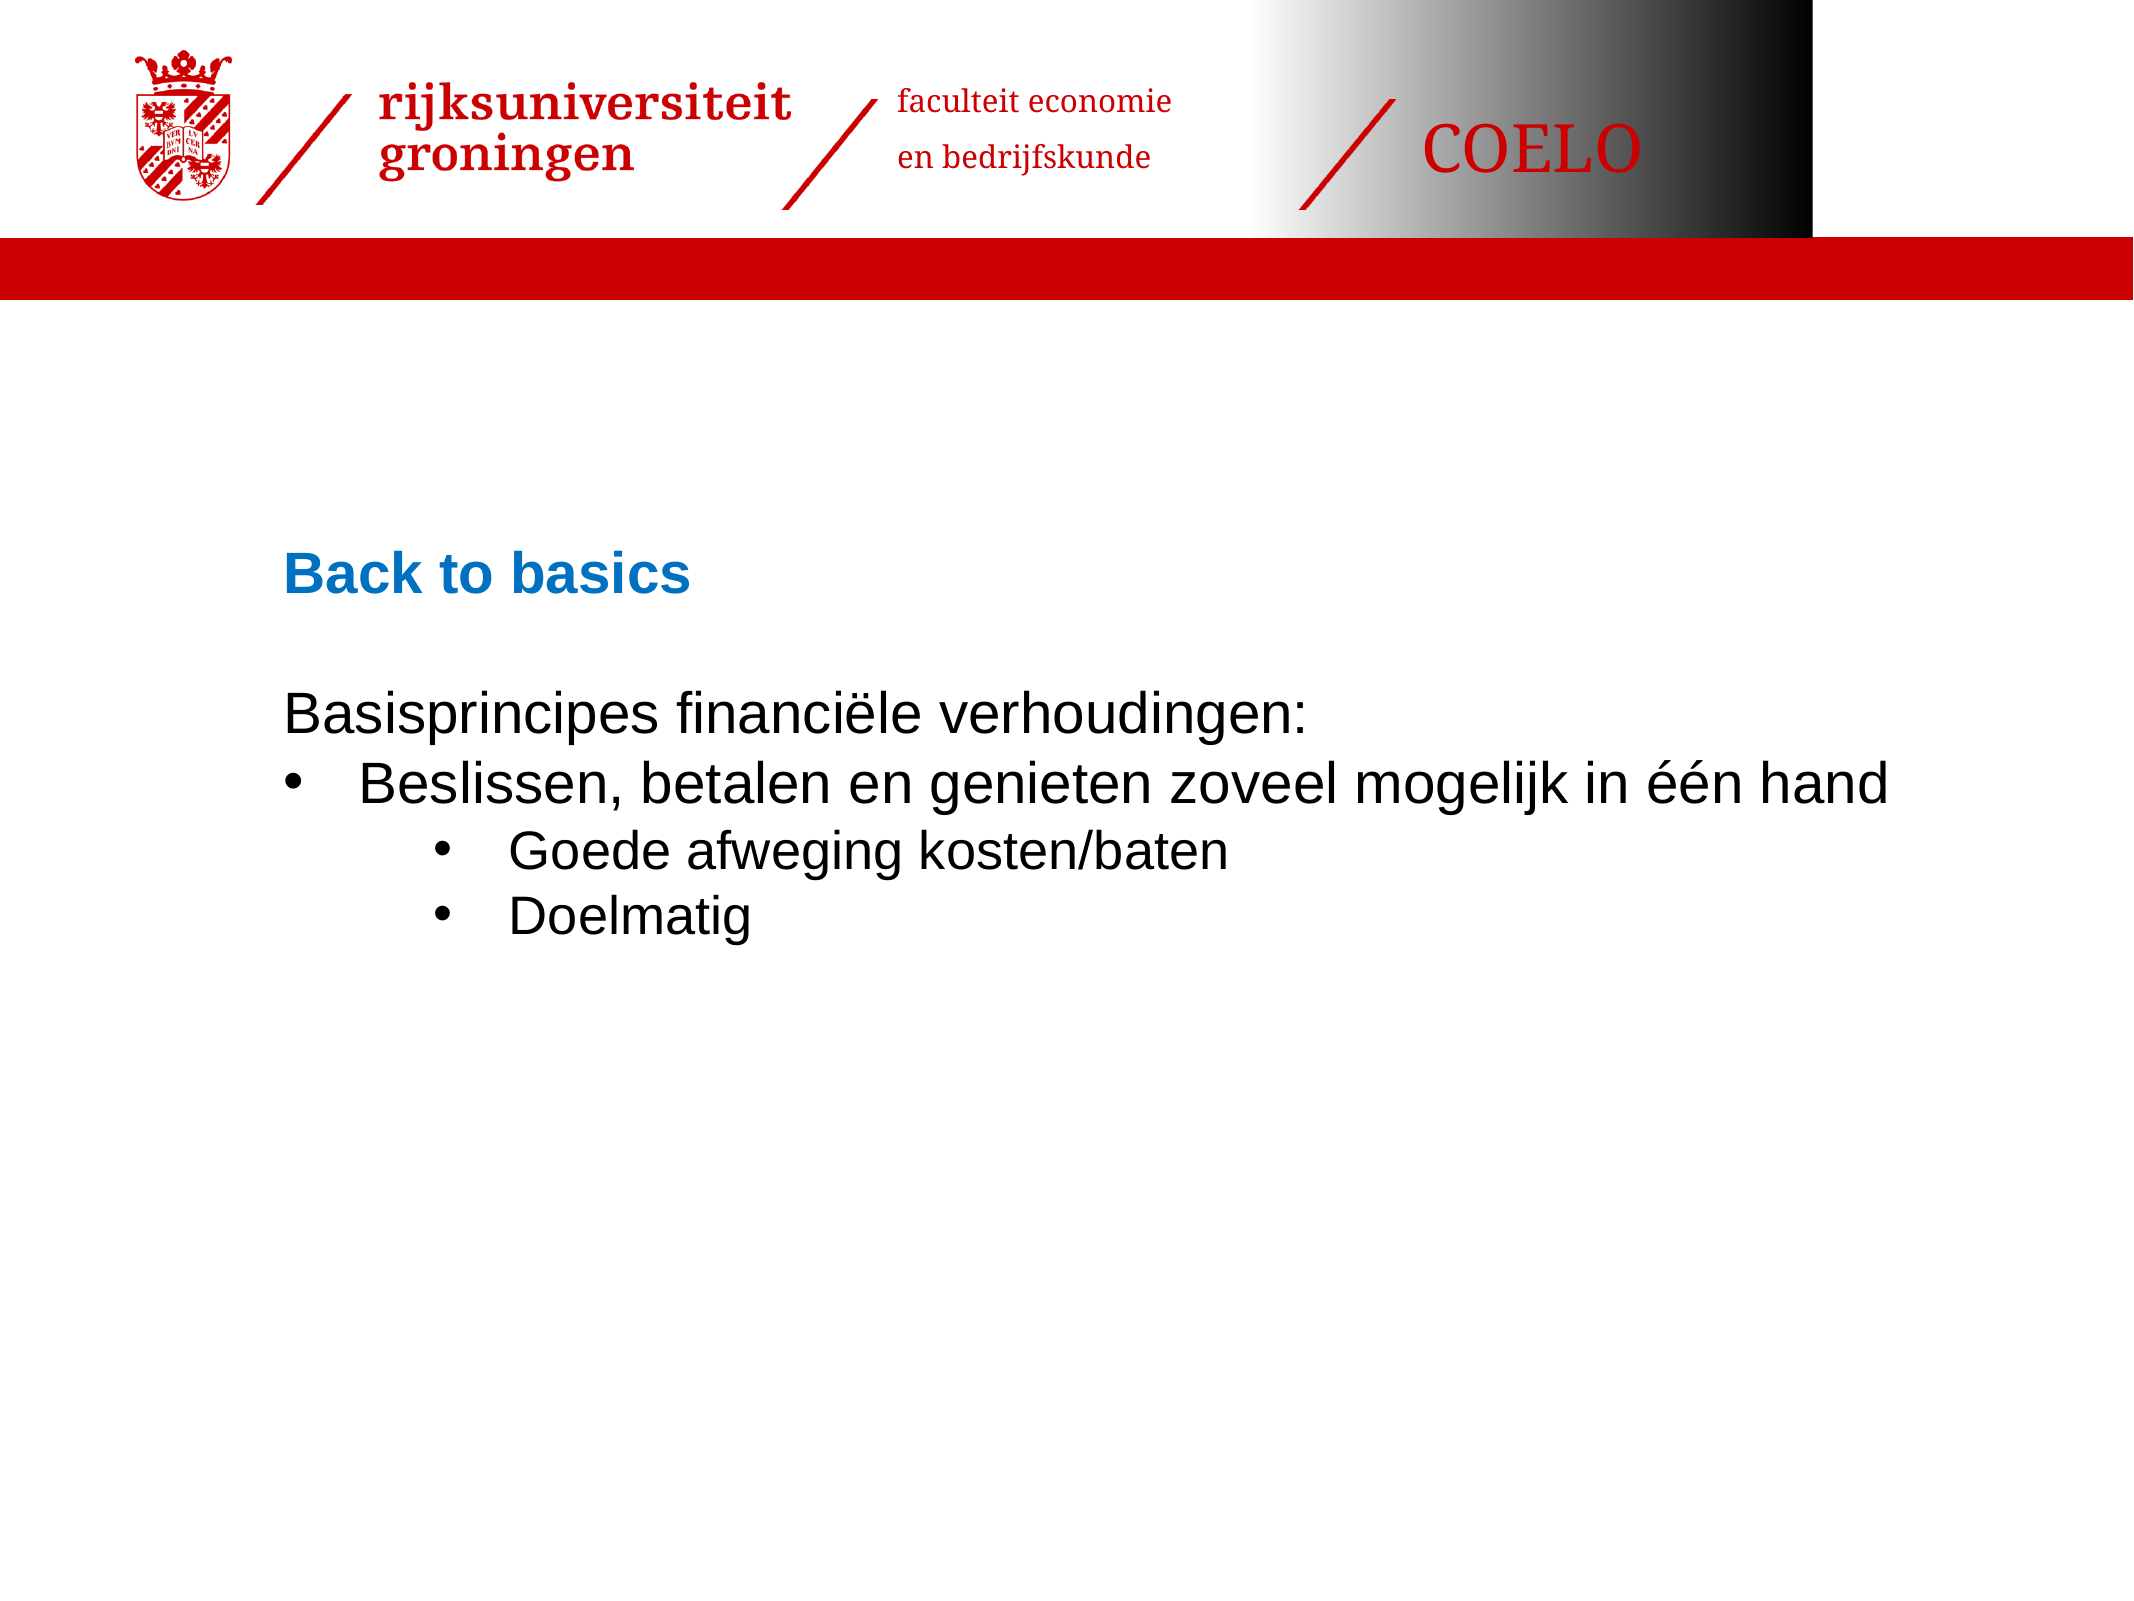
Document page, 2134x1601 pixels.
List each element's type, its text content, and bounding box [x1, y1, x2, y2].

text_box Back to basics Basisprincipes financiële verhoudingen: Beslissen, betalen en genieten zoveel mogelijk in één hand Goede afweging kosten/baten Doelmatig [268, 528, 2134, 958]
picture [1298, 99, 1396, 210]
picture [135, 50, 878, 210]
